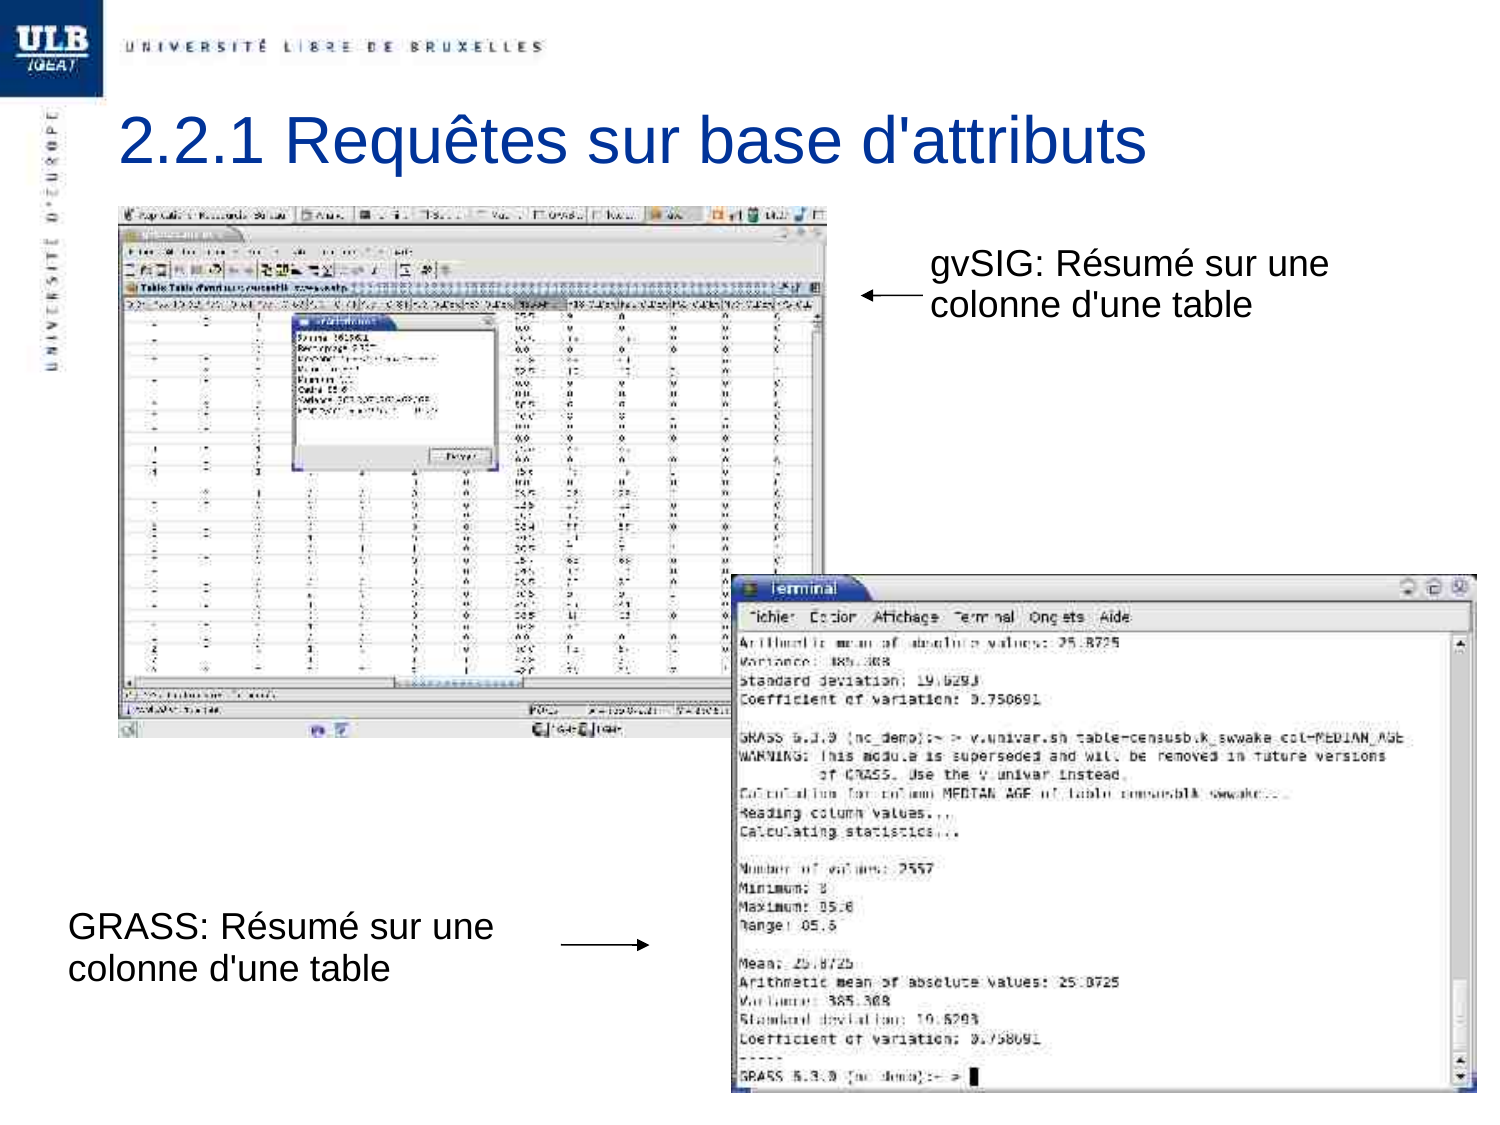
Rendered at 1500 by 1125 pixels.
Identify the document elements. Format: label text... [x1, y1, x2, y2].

text_box GRASS: Résumé sur une colonne d'une table [53, 899, 541, 999]
text_box gvSIG: Résumé sur une colonne d'une table [915, 257, 1385, 335]
text_box 2.2.1 Requêtes sur base d'attributs [118, 21, 1426, 257]
picture [0, 0, 1500, 1125]
